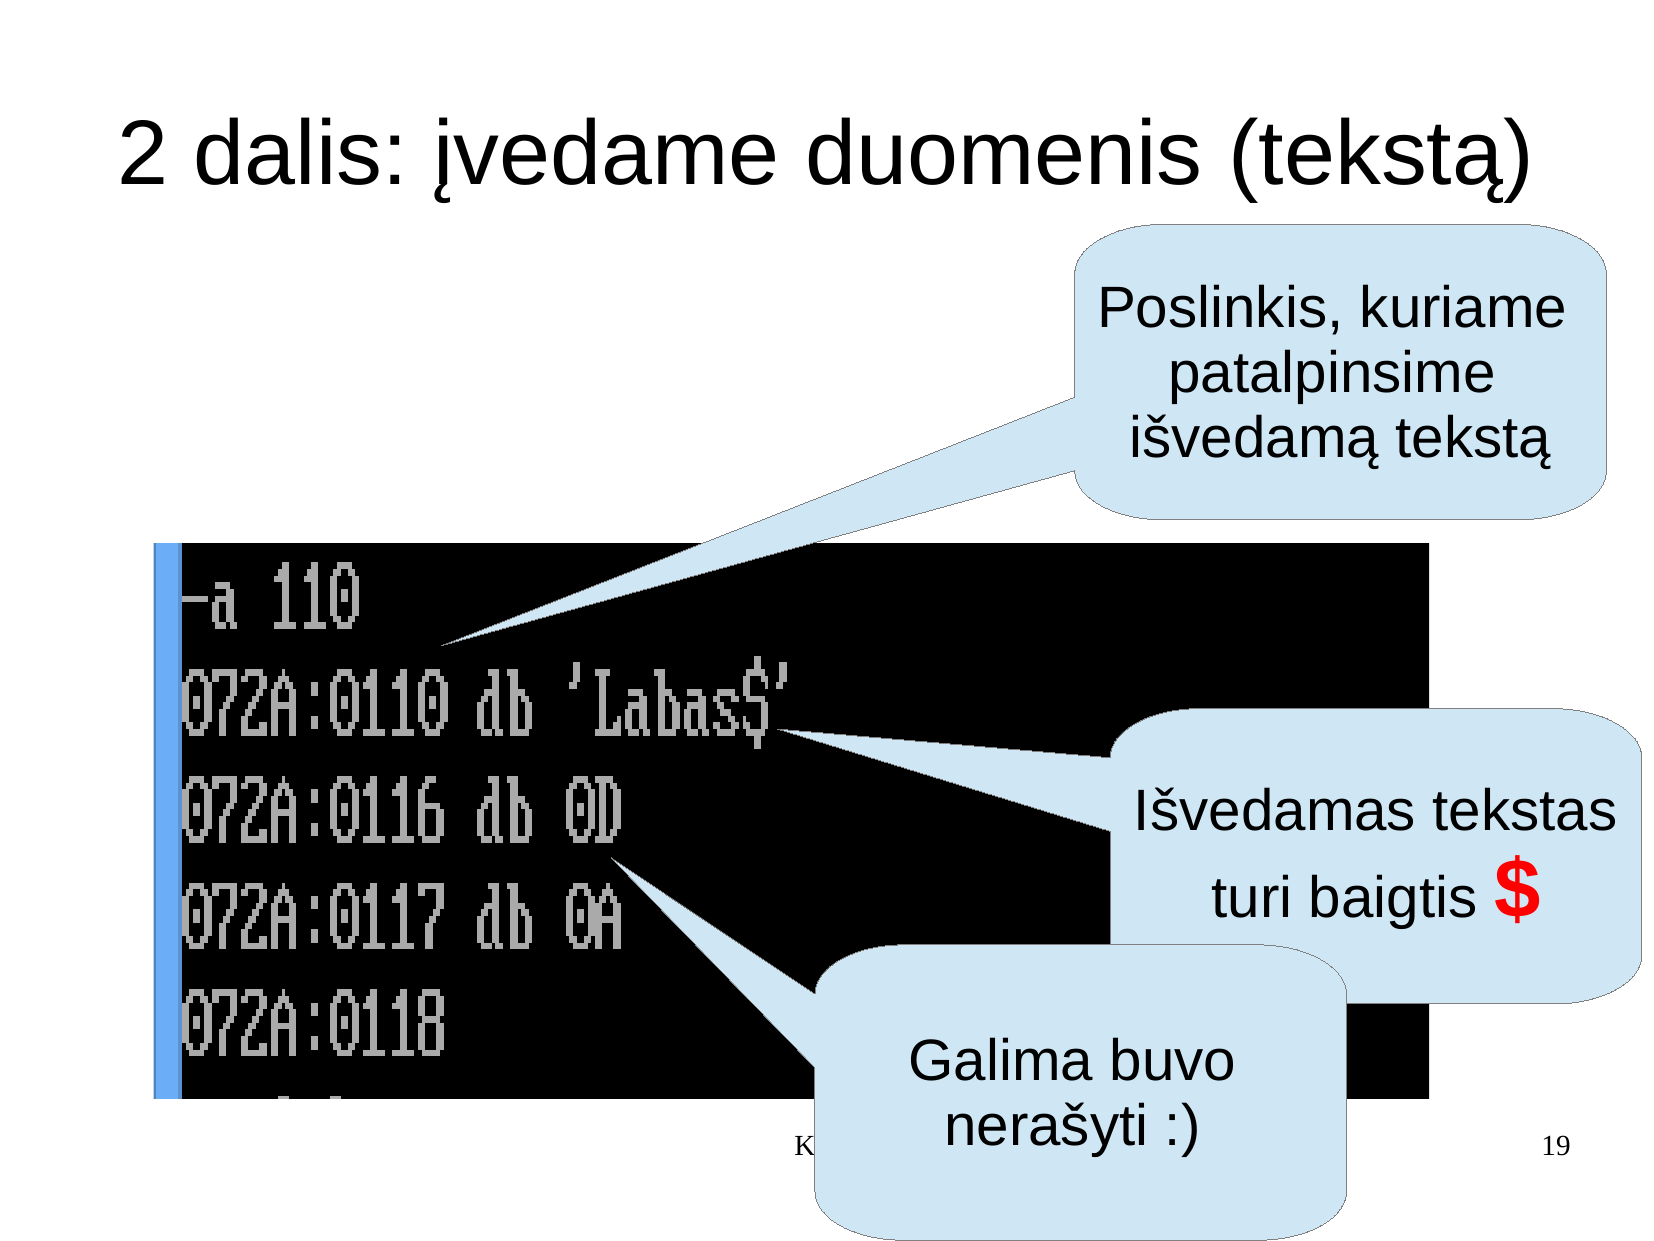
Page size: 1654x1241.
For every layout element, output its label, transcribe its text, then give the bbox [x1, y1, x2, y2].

text_box Išvedamas tekstas turi baigtis $ [777, 708, 1642, 1004]
text_box Poslinkis, kuriame patalpinsime išvedamą tekstą [441, 224, 1607, 646]
title 2 dalis: įvedame duomenis (tekstą) [82, 49, 1571, 257]
text_box Galima buvo nerašyti :) [611, 857, 1347, 1241]
picture [1347, 1004, 1430, 1099]
picture [153, 543, 1430, 1099]
